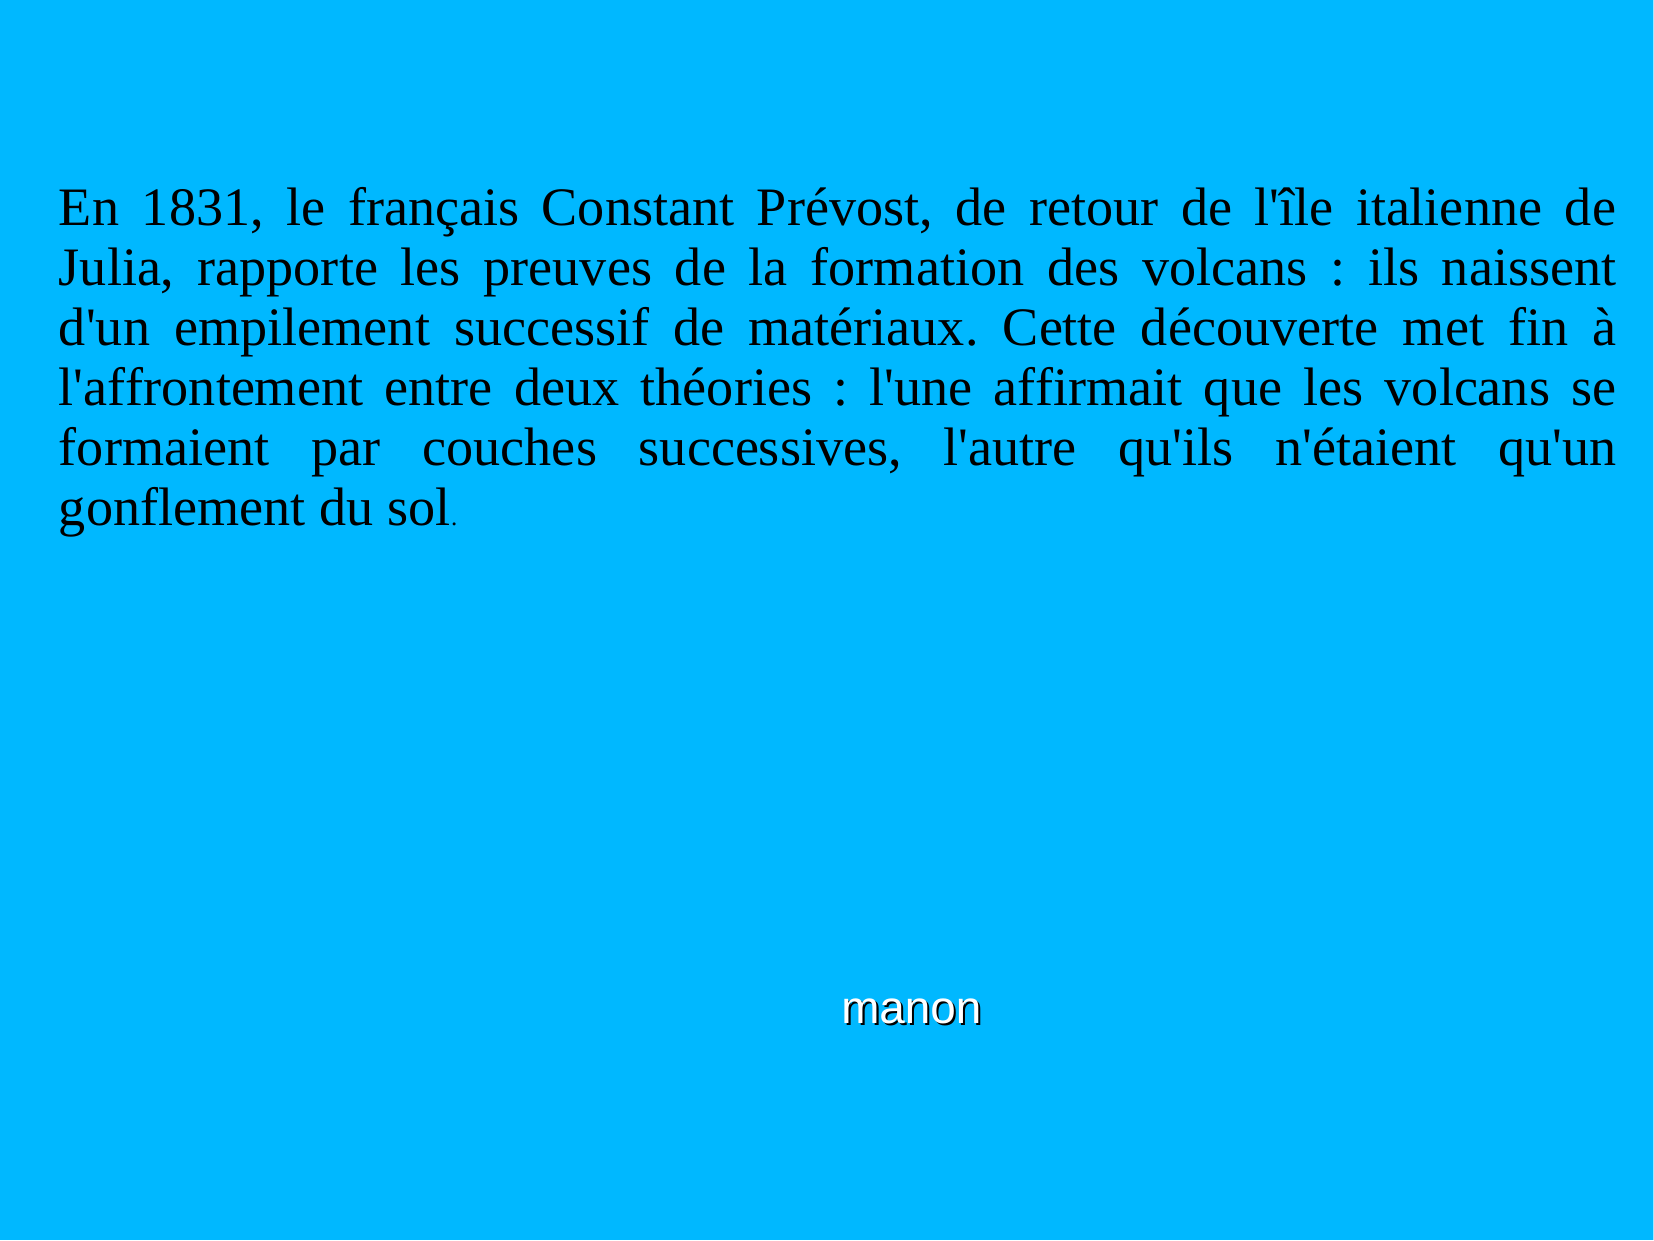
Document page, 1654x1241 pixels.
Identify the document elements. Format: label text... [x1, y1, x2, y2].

text_box manon [826, 974, 1625, 1041]
text_box En 1831, le français Constant Prévost, de retour de l'île italienne de Julia, rapporte les preuves de la formation des volcans : ils naissent d'un empilement successif de matériaux. Cette découverte met fin à l'affrontement entre deux théories : l'une affirmait que les volcans se formaient par couches successives, l'autre qu'ils n'étaient qu'un gonflement du sol. [59, 177, 1619, 621]
